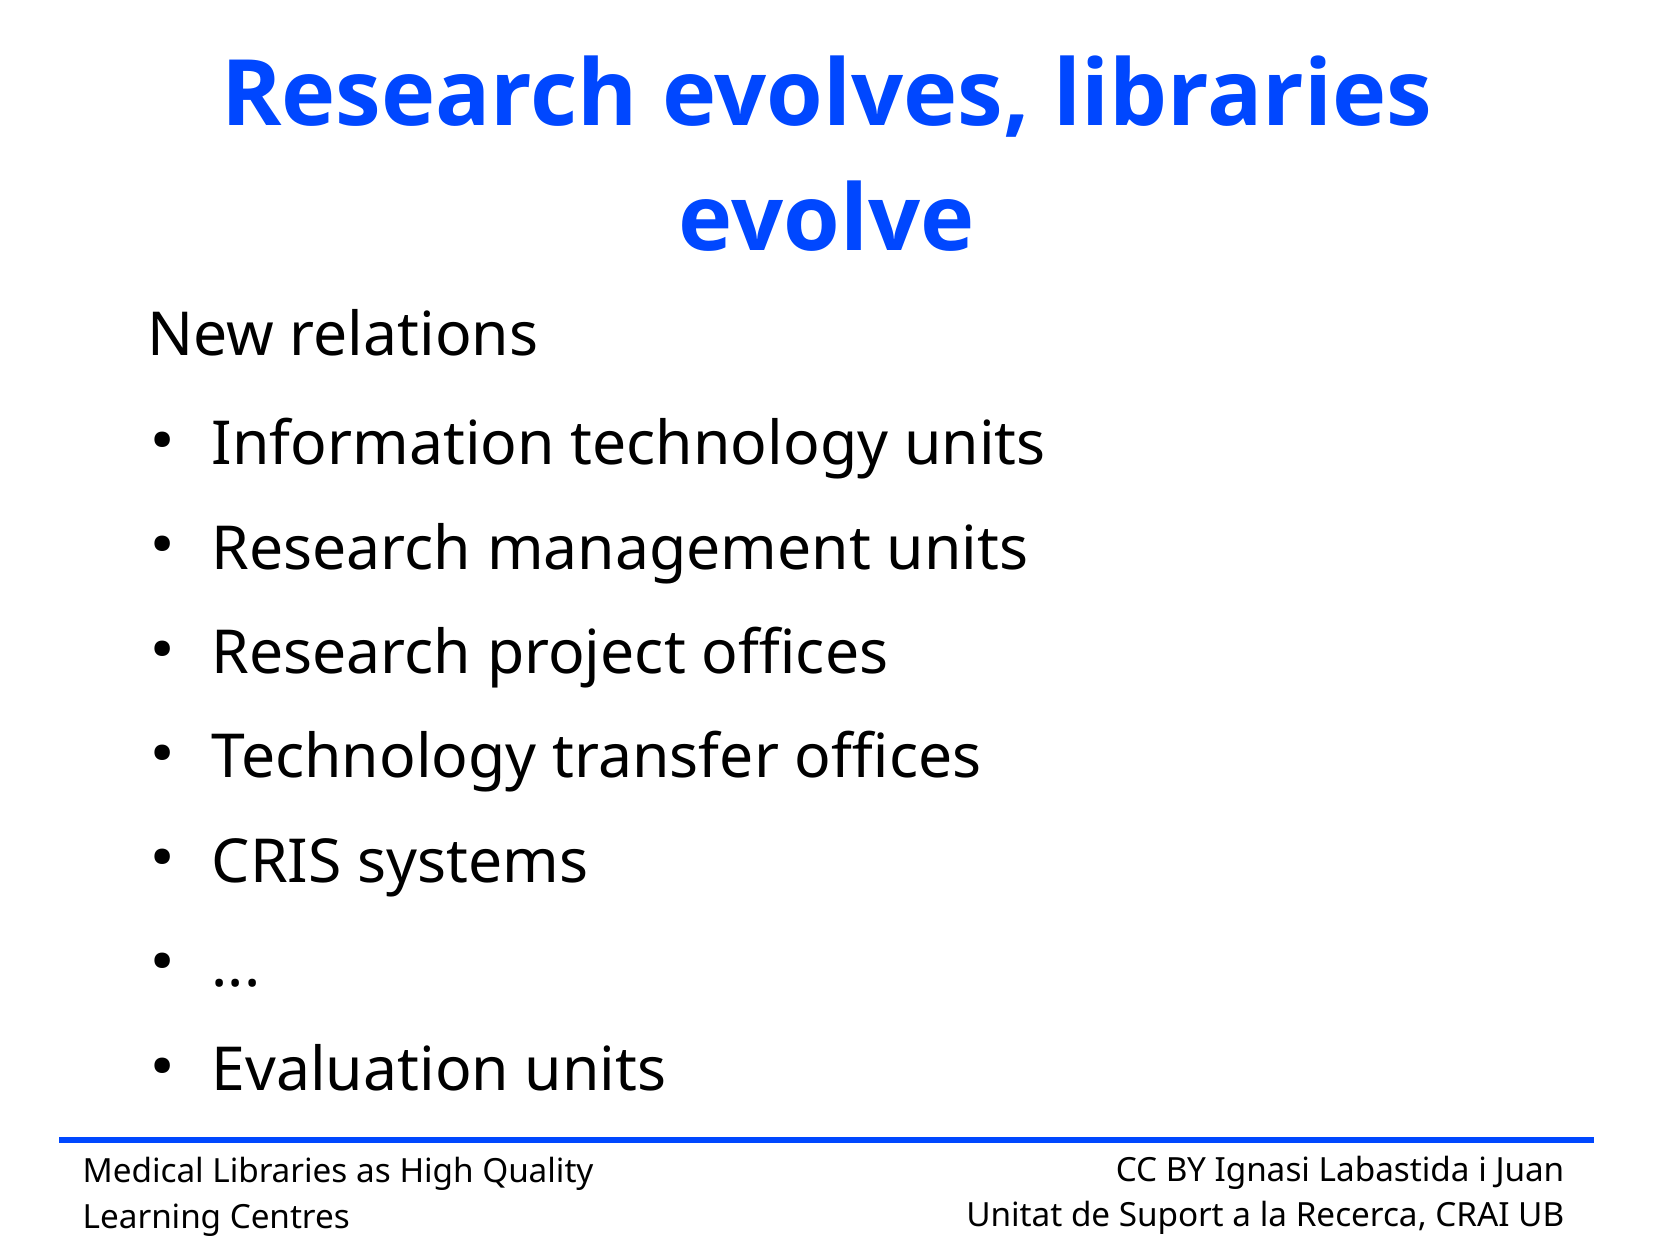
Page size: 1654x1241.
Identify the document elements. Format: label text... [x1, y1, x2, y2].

list New relations Information technology units Research management units Research project offices Technology transfer offices CRIS systems ... Evaluation units [82, 290, 1571, 1109]
title Research evolves, libraries evolve [82, 49, 1571, 257]
